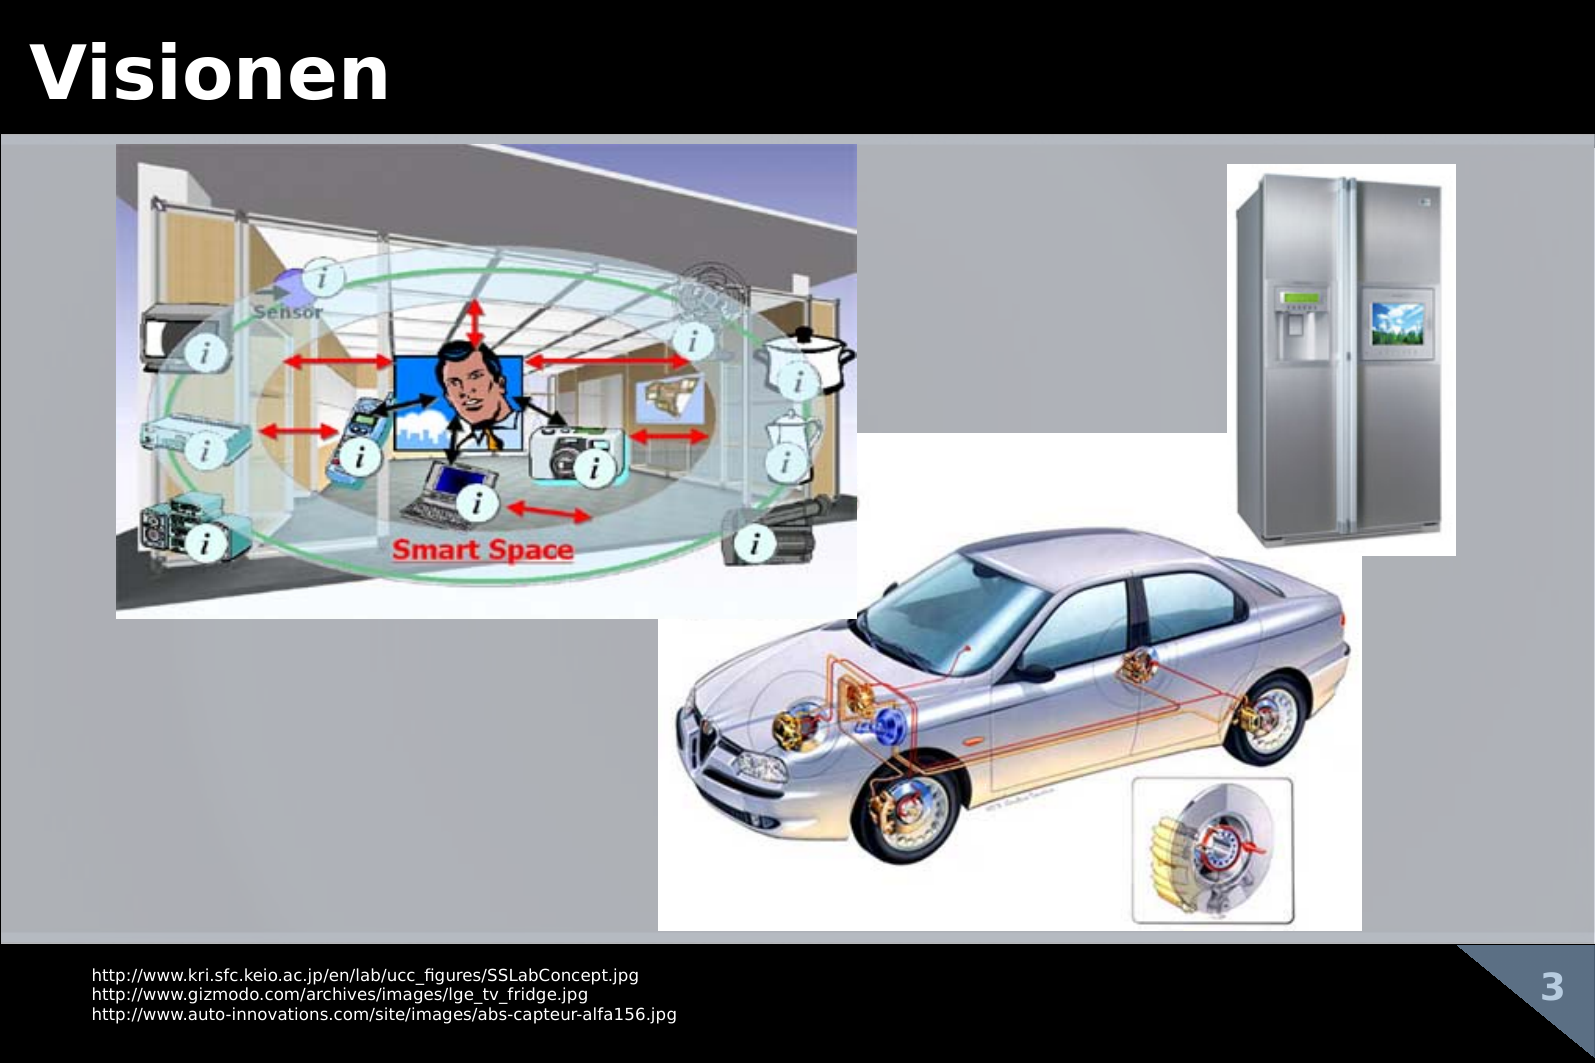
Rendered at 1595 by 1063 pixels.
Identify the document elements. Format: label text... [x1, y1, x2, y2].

title Visionen [29, 29, 1465, 119]
text_box http://www.kri.sfc.keio.ac.jp/en/lab/ucc_figures/SSLabConcept.jpg http://www.gizmodo.com/archives/images/lge_tv_fridge.jpg http://www.auto-innovations.com/site/images/abs-capteur-alfa156.jpg [76, 958, 1268, 1032]
picture [116, 144, 1456, 931]
